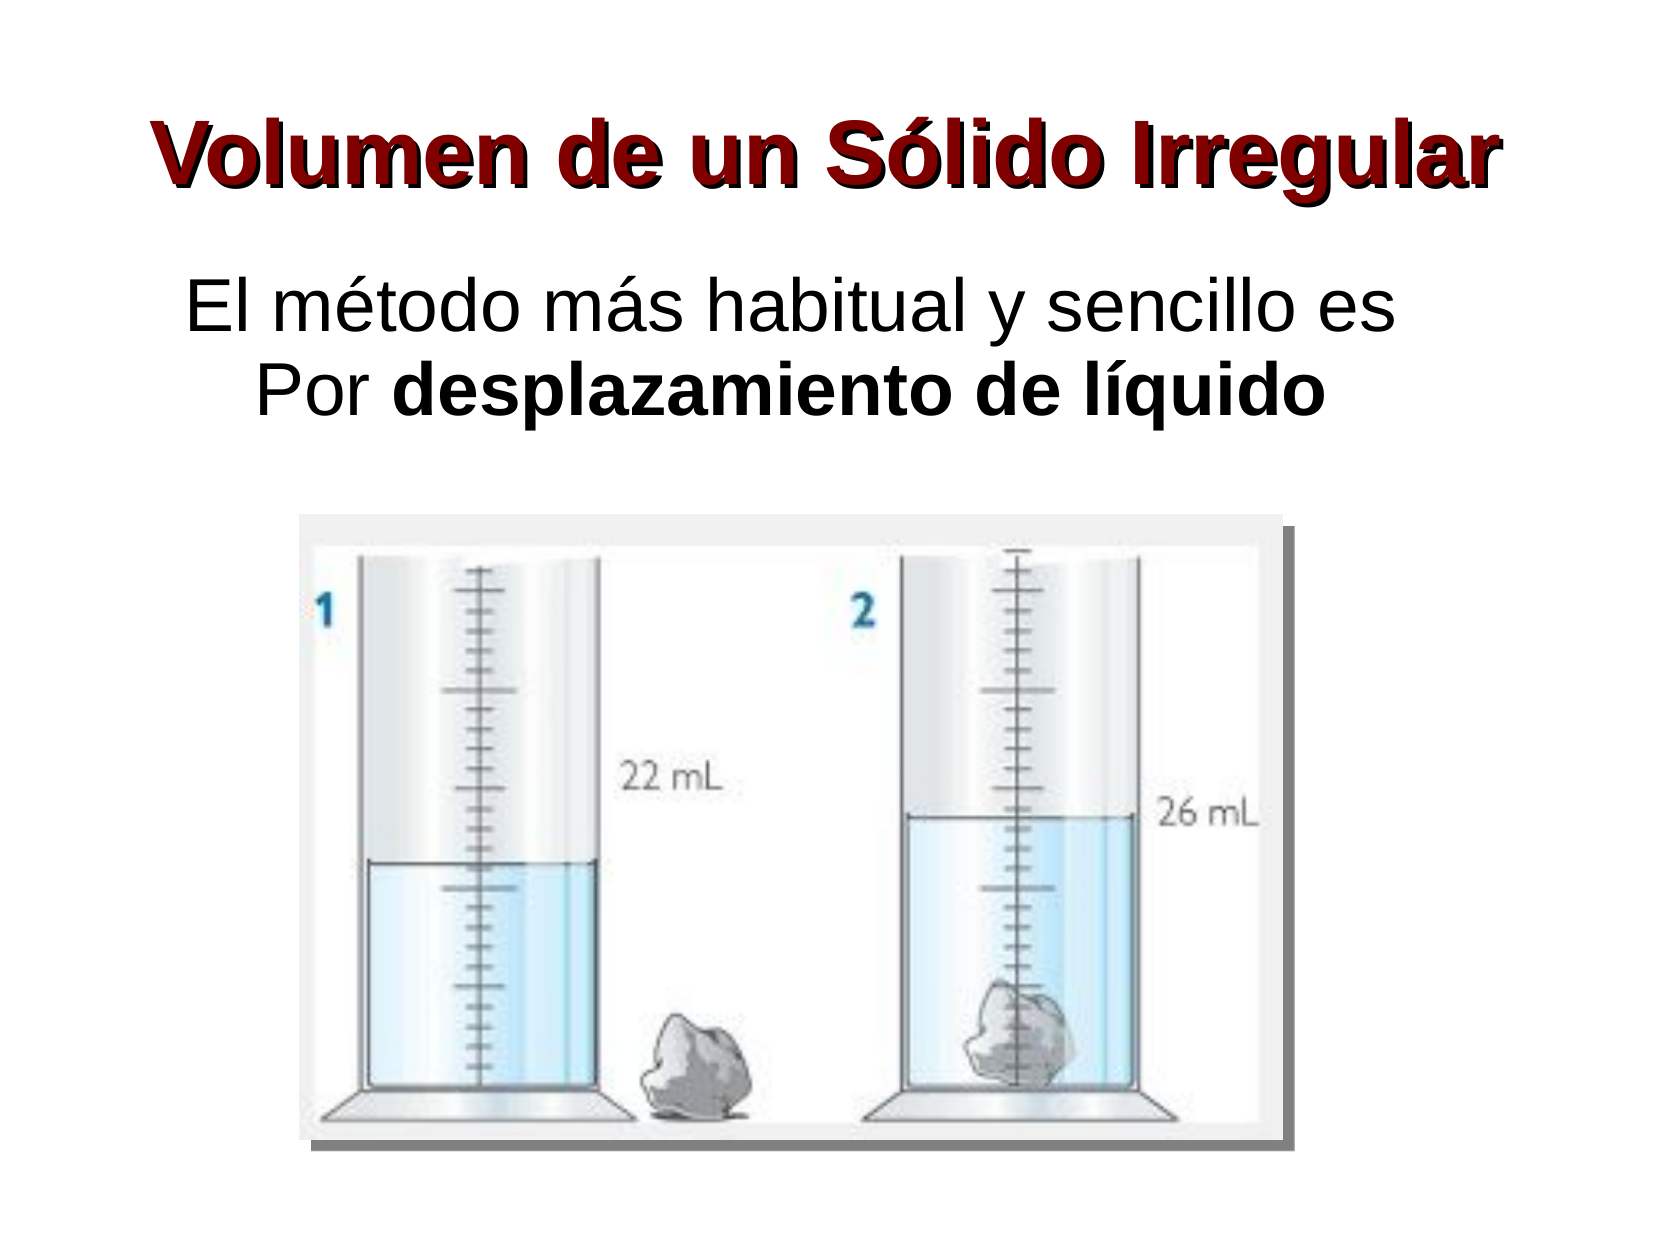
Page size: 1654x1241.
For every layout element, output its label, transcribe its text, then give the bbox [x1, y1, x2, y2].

picture [299, 514, 1283, 1140]
text_box El método más habitual y sencillo es Por desplazamiento de líquido [153, 256, 1430, 461]
title Volumen de un Sólido Irregular [82, 49, 1571, 257]
